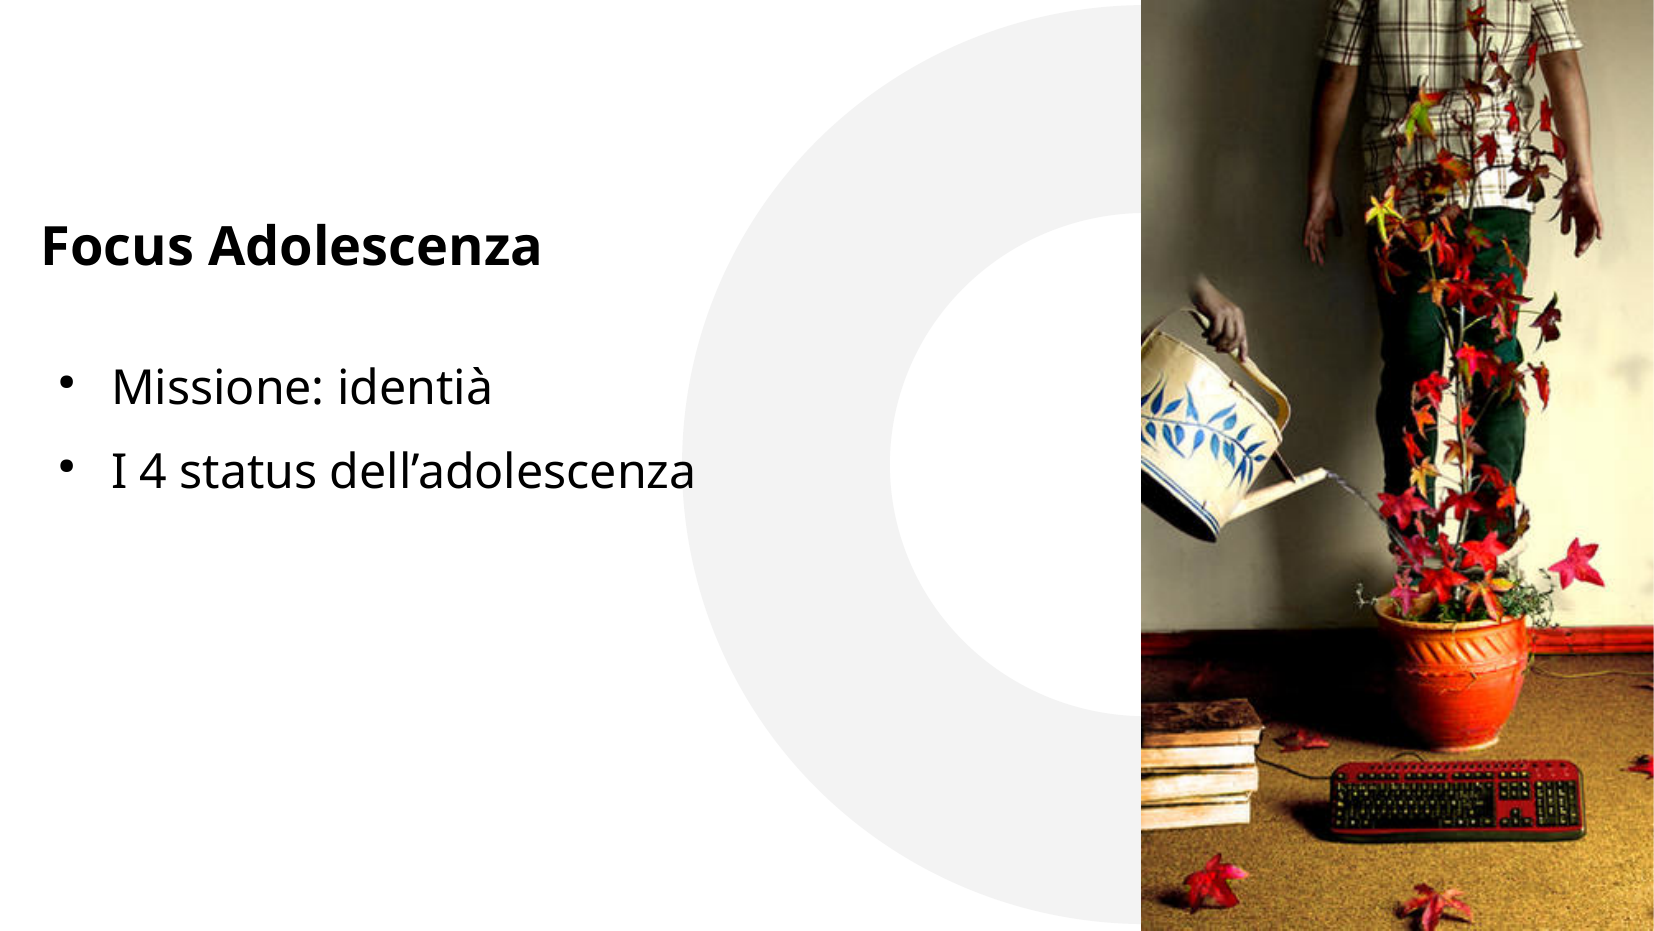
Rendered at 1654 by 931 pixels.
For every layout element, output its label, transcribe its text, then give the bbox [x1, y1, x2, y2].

title Focus Adolescenza [40, 186, 897, 302]
picture [1141, 0, 1654, 931]
list Missione: identià I 4 status dell’adolescenza [40, 357, 897, 712]
